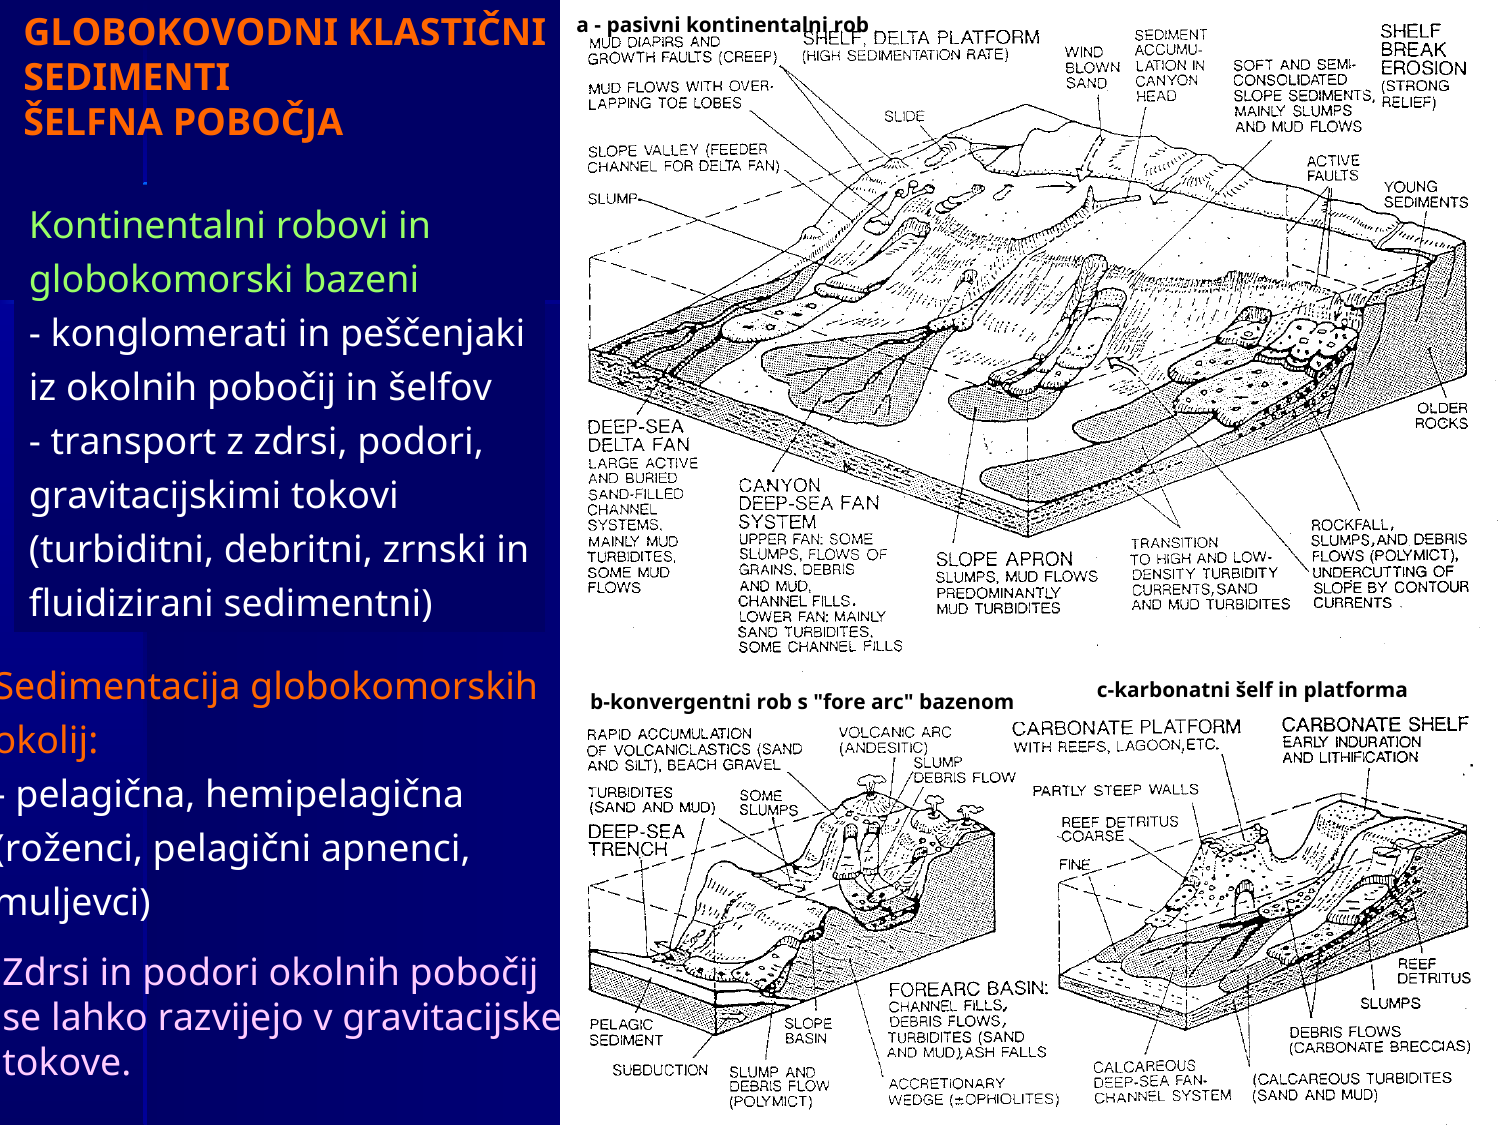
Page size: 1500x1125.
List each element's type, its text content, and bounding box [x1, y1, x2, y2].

text_box GLOBOKOVODNI KLASTIČNI SEDIMENTI ŠELFNA POBOČJA [8, 0, 560, 151]
text_box a - pasivni kontinentalni rob [561, 4, 885, 45]
text_box Kontinentalni robovi in globokomorski bazeni - konglomerati in peščenjaki iz okolnih pobočij in šelfov - transport z zdrsi, podori, gravitacijskimi tokovi (turbiditni, debritni, zrnski in fluidizirani sedimentni) [14, 184, 545, 632]
text_box Zdrsi in podori okolnih pobočij se lahko razvijejo v gravitacijske tokove. [0, 940, 578, 1092]
text_box c-karbonatni šelf in platforma [1082, 668, 1423, 710]
text_box b-konvergentni rob s "fore arc" bazenom [575, 680, 1030, 722]
text_box Sedimentacija globokomorskih okolij: - pelagična, hemipelagična (roženci, pelagični apnenci, muljevci) [0, 645, 554, 931]
picture [560, 0, 1500, 1125]
